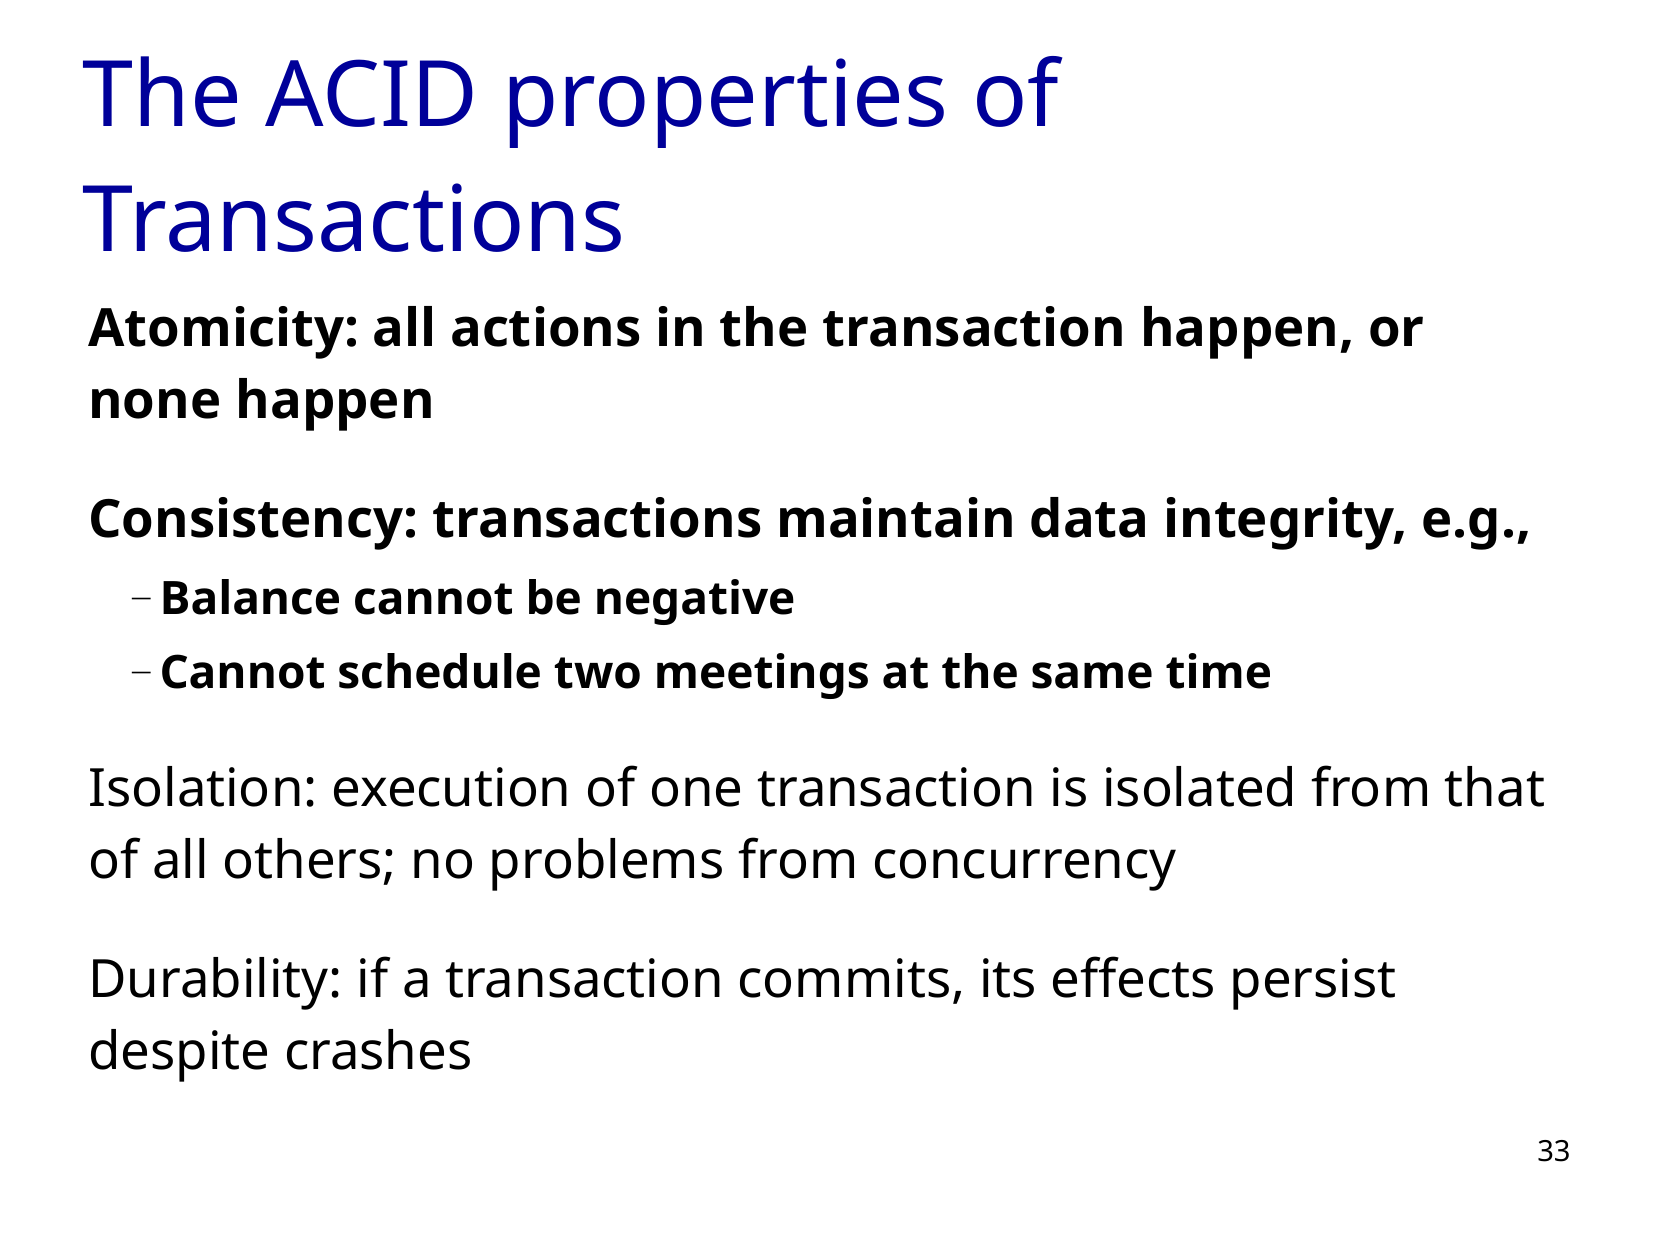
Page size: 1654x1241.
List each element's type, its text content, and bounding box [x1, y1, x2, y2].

title The ACID properties of Transactions [82, 49, 1571, 257]
list Atomicity: all actions in the transaction happen, or none happen Consistency: transactions maintain data integrity, e.g., Balance cannot be negative Cannot schedule two meetings at the same time Isolation: execution of one transaction is isolated from that of all others; no problems from concurrency Durability: if a transaction commits, its effects persist despite crashes [60, 290, 1571, 1096]
